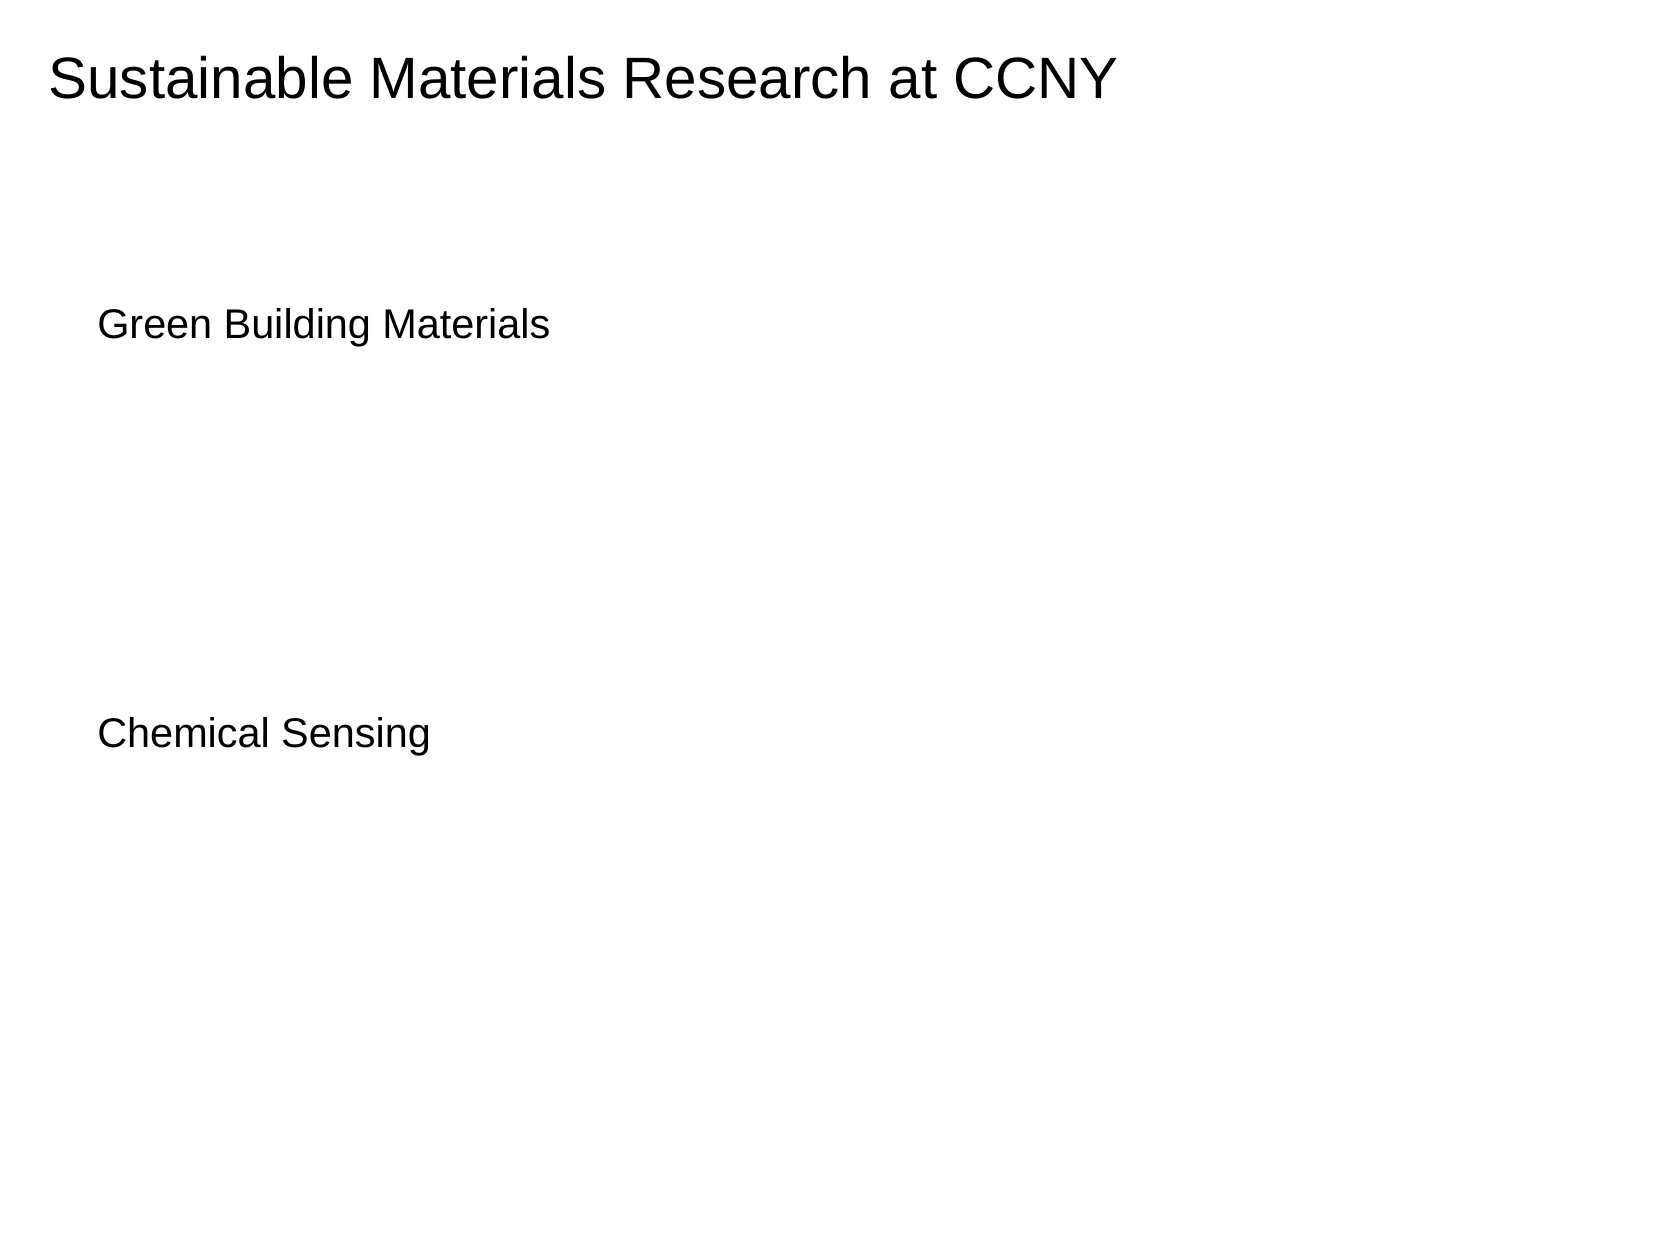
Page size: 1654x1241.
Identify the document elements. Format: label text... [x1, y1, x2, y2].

text_box Sustainable Materials Research at CCNY [33, 32, 1386, 160]
text_box Green Building Materials [82, 289, 1571, 698]
text_box Chemical Sensing [82, 698, 1571, 1109]
